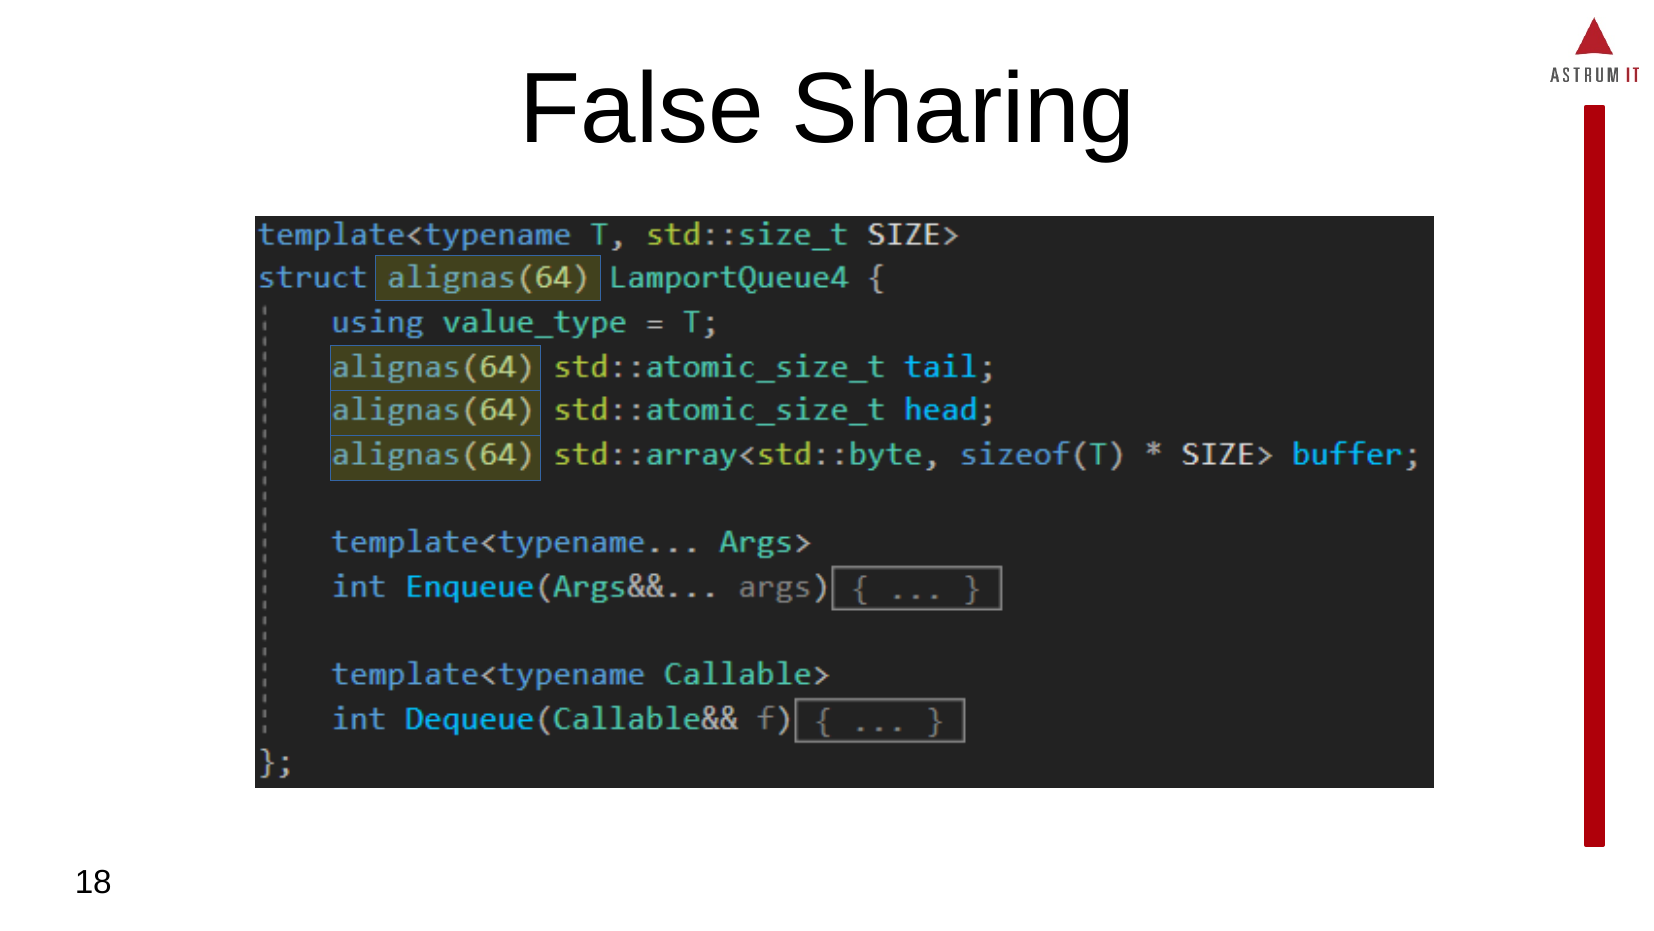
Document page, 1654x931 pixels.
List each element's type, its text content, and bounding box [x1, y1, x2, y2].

text_box [375, 255, 601, 301]
picture [1550, 17, 1639, 82]
picture [255, 216, 1434, 788]
text_box [330, 345, 541, 481]
title False Sharing [114, 30, 1541, 186]
